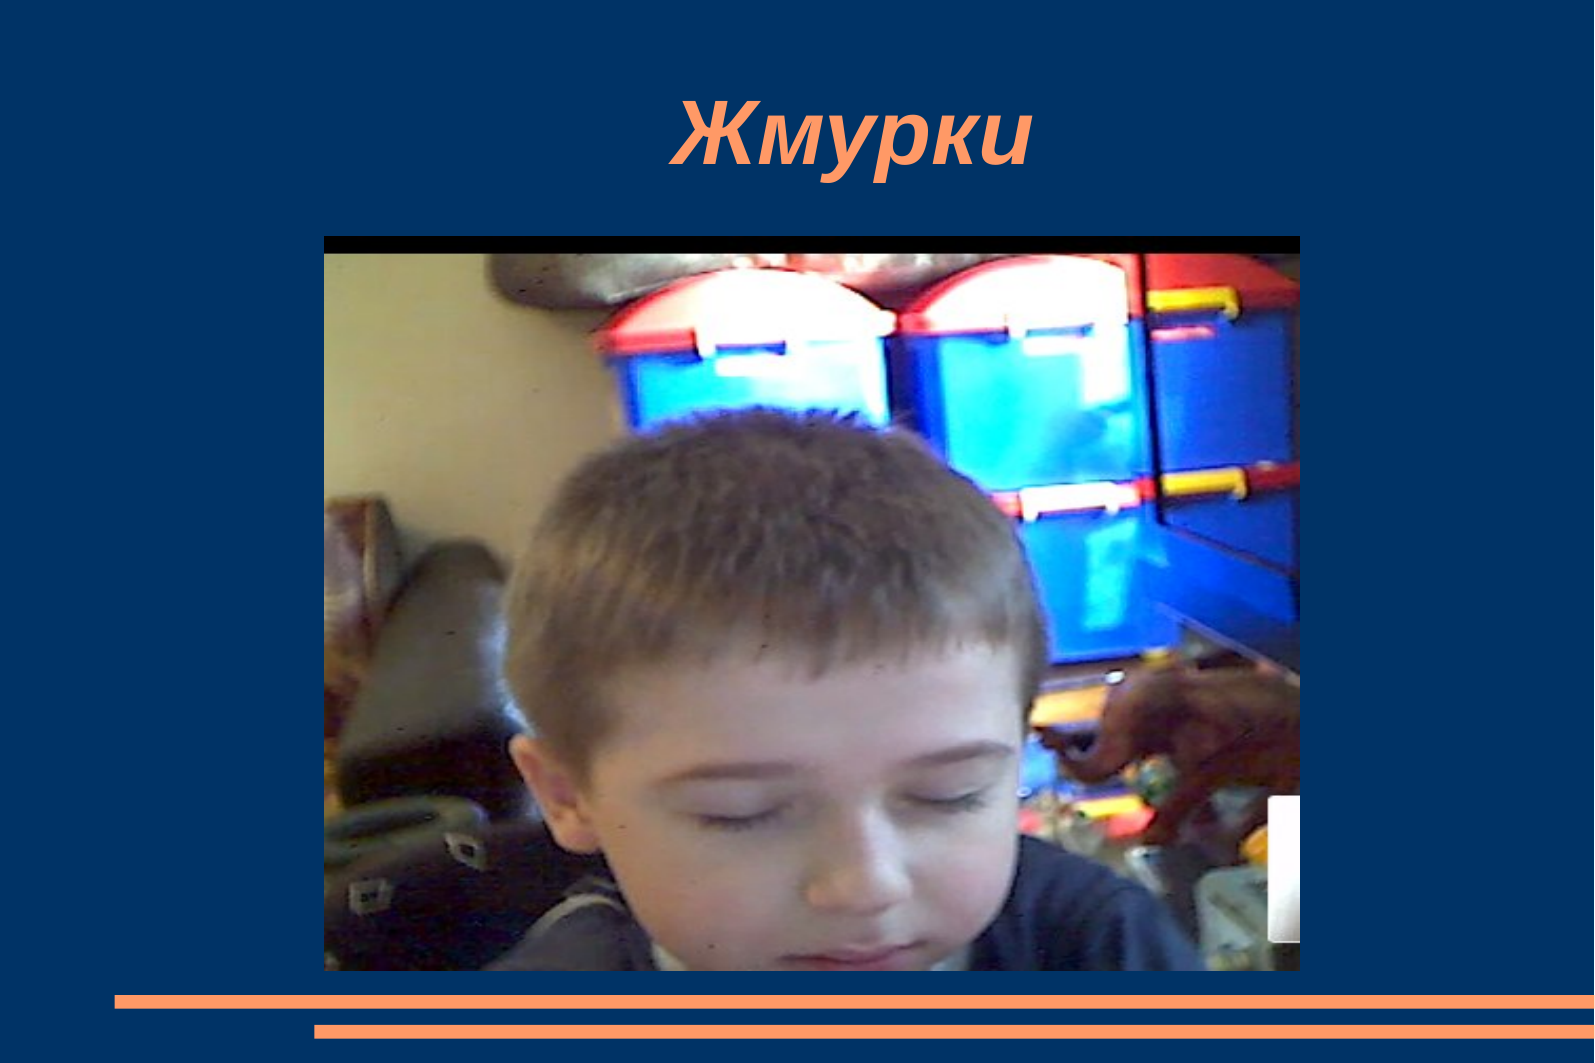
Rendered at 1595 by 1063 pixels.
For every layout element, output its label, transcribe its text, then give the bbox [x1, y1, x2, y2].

picture [324, 236, 1300, 971]
title Жмурки [177, 29, 1215, 237]
